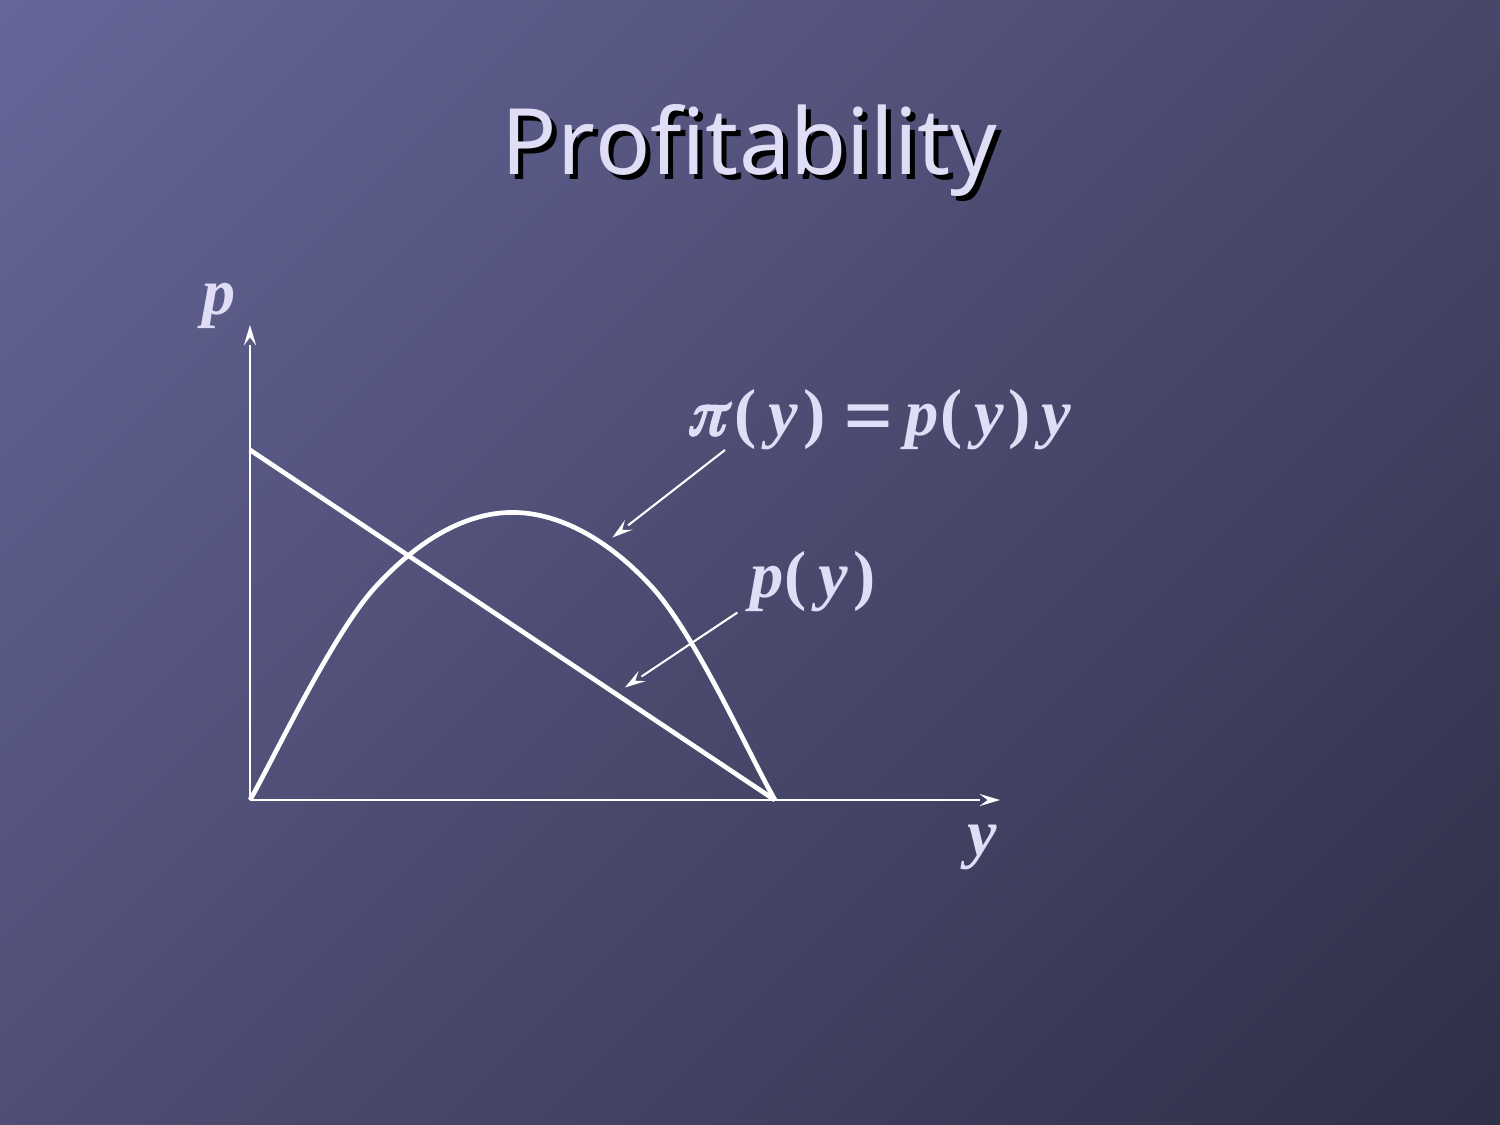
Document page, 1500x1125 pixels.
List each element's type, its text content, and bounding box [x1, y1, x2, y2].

chart [189, 281, 238, 334]
title Profitability [75, 45, 1426, 233]
chart [737, 549, 879, 617]
chart [687, 387, 1075, 454]
chart [957, 822, 1001, 874]
